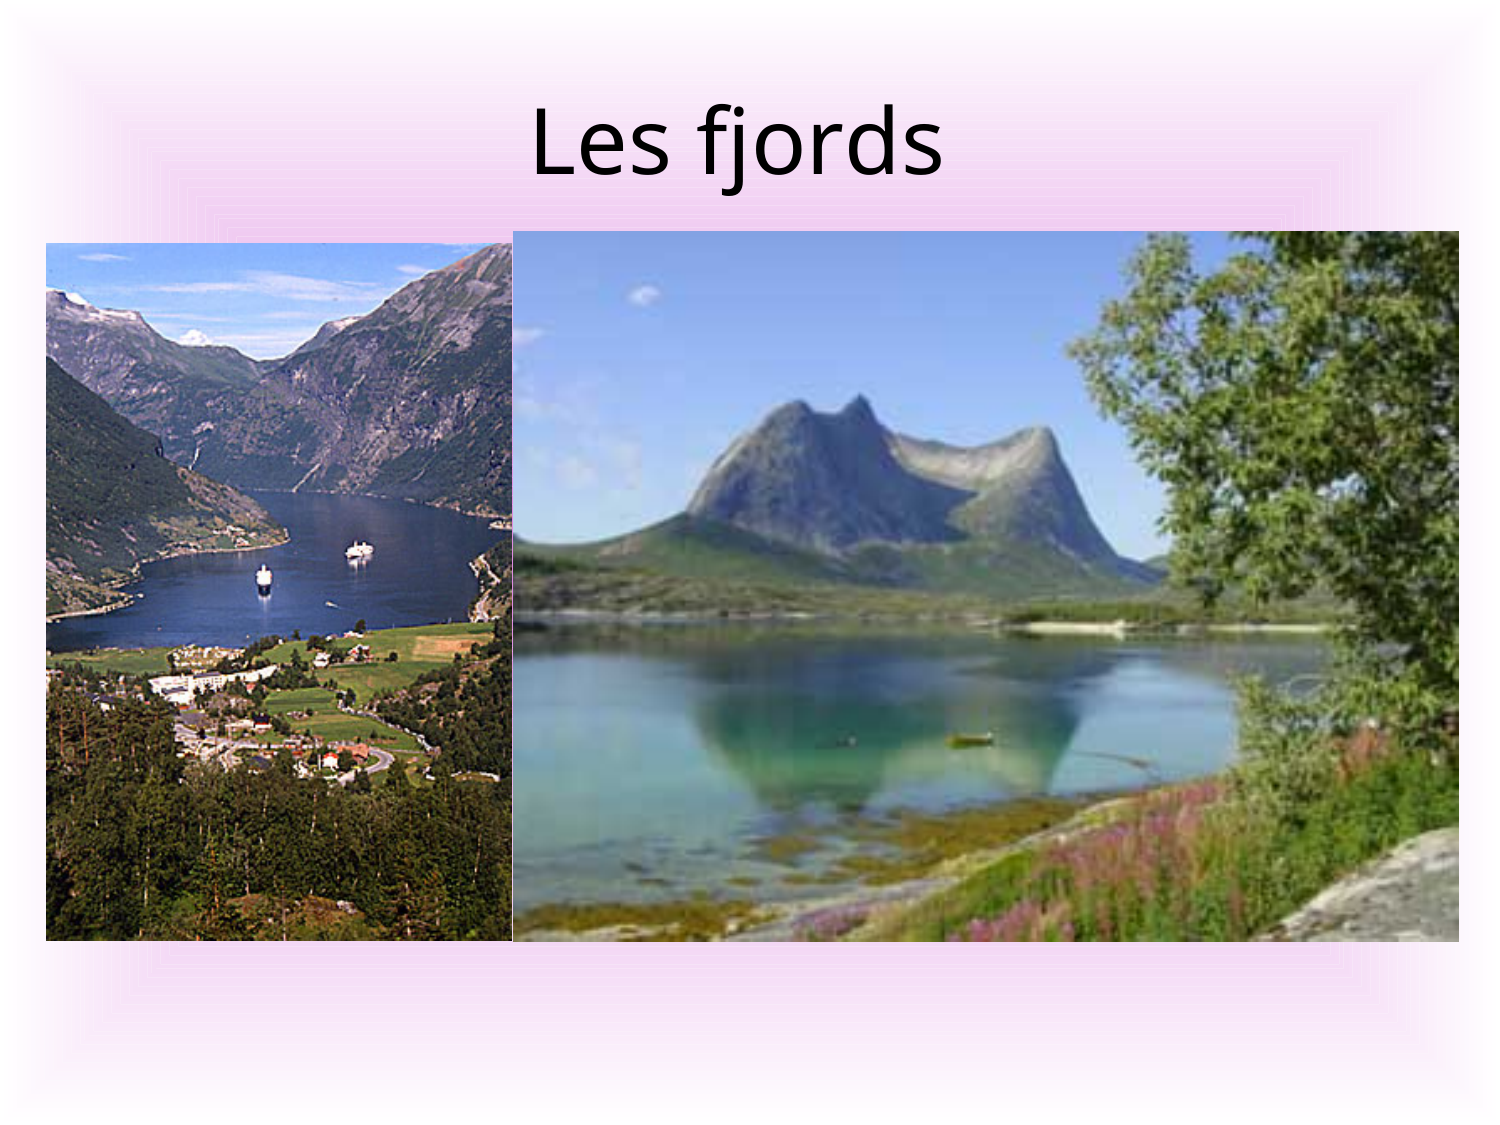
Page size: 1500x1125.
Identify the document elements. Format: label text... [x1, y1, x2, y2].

picture [513, 231, 1459, 942]
title Les fjords [75, 45, 1426, 233]
picture [46, 243, 512, 941]
